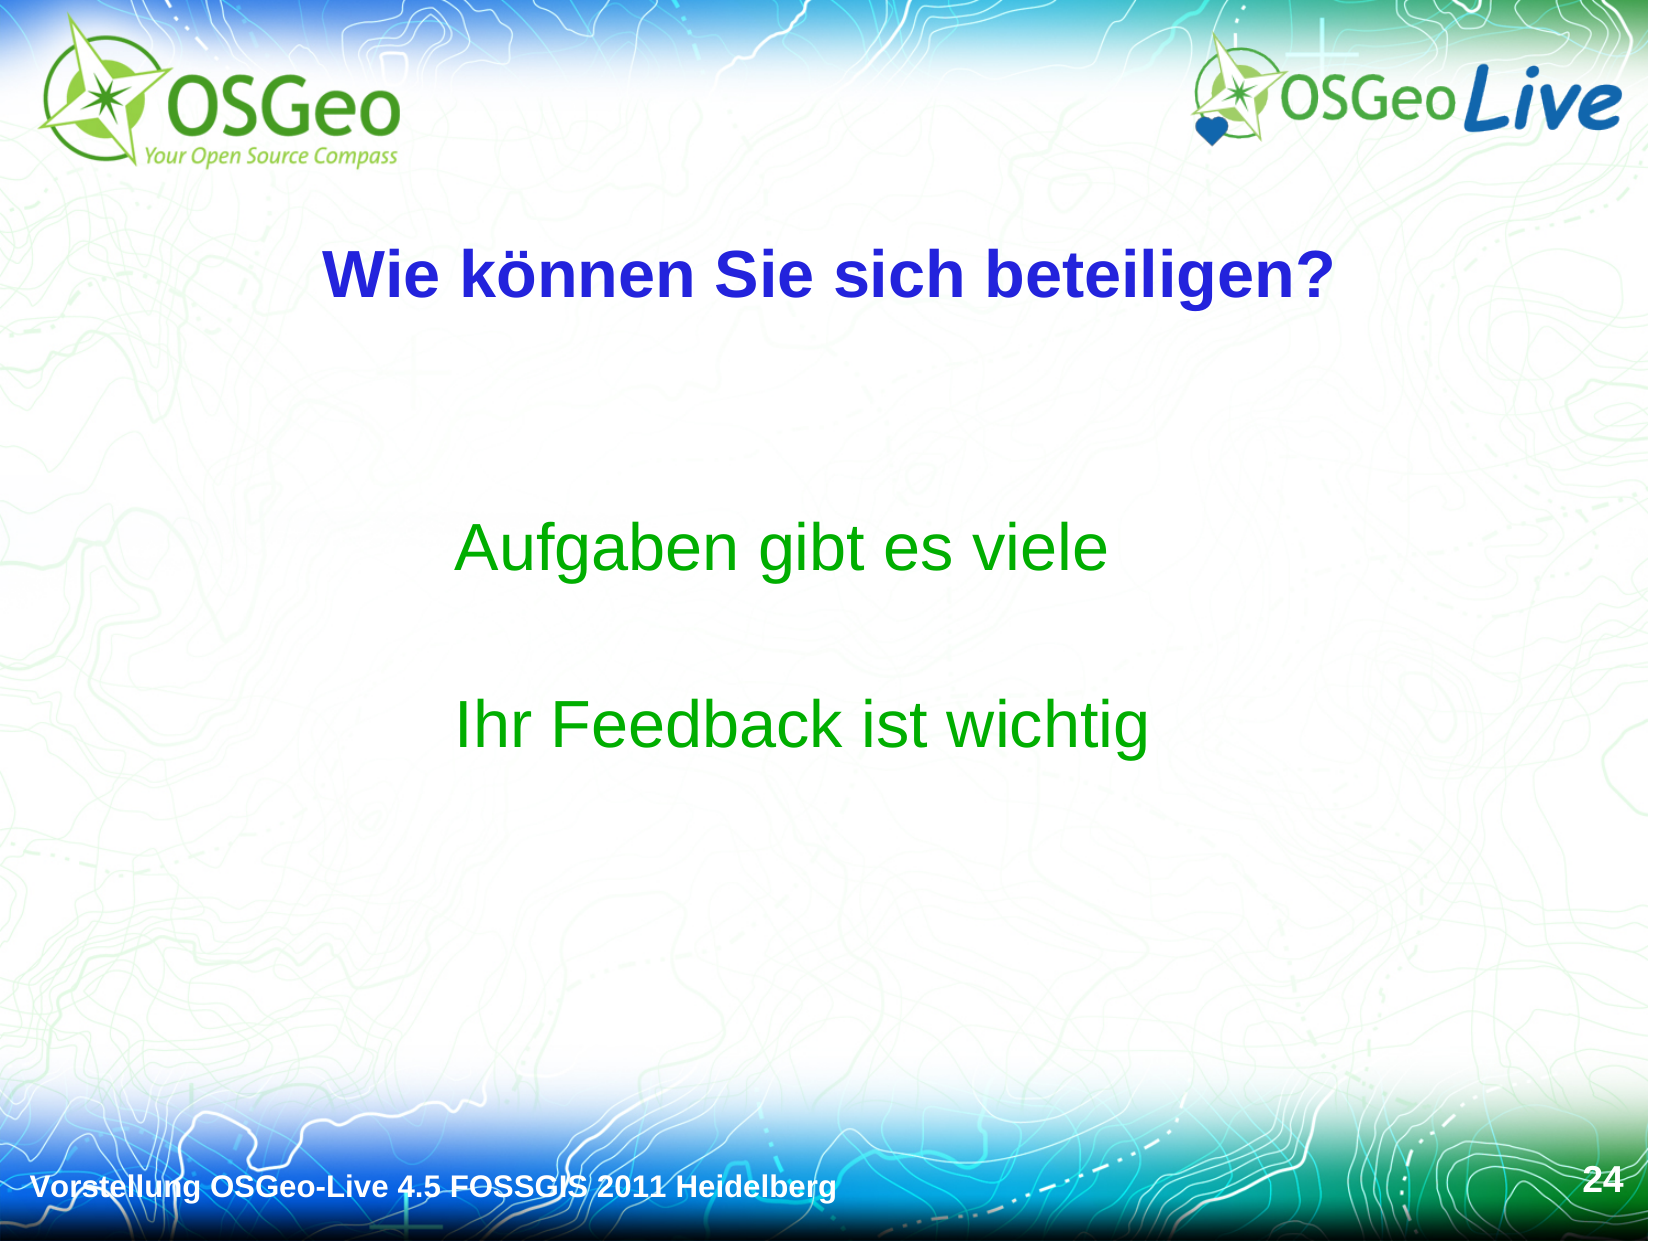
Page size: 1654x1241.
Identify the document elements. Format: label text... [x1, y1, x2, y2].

title Wie können Sie sich beteiligen? [88, 200, 1571, 349]
picture [0, 0, 1654, 1241]
list Aufgaben gibt es viele Ihr Feedback ist wichtig [383, 510, 1282, 1241]
